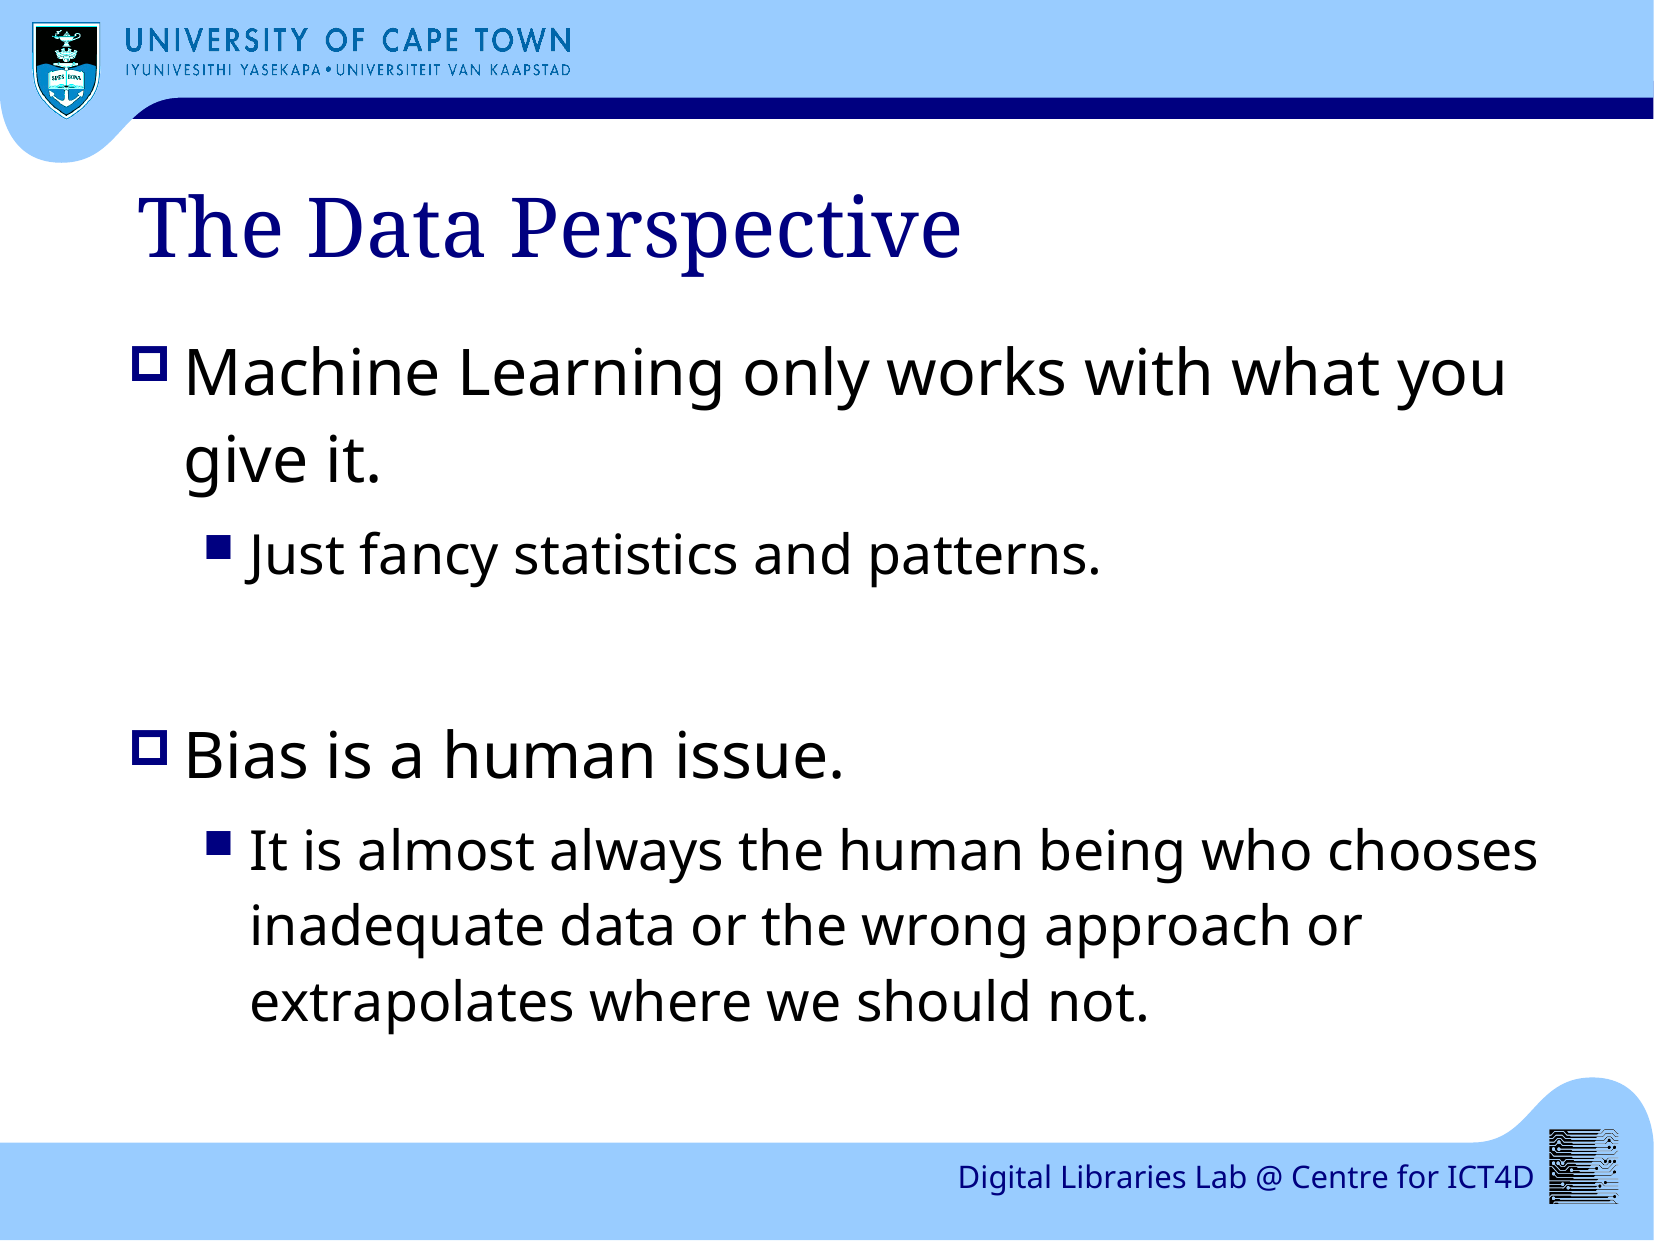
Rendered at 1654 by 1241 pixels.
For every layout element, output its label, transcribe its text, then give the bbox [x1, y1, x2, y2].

picture [1549, 1129, 1619, 1204]
list Machine Learning only works with what you give it. Just fancy statistics and patterns. Bias is a human issue. It is almost always the human being who chooses inadequate data or the wrong approach or extrapolates where we should not. [128, 326, 1597, 1046]
title The Data Perspective [137, 155, 1598, 296]
picture [122, 25, 573, 78]
picture [32, 22, 101, 120]
